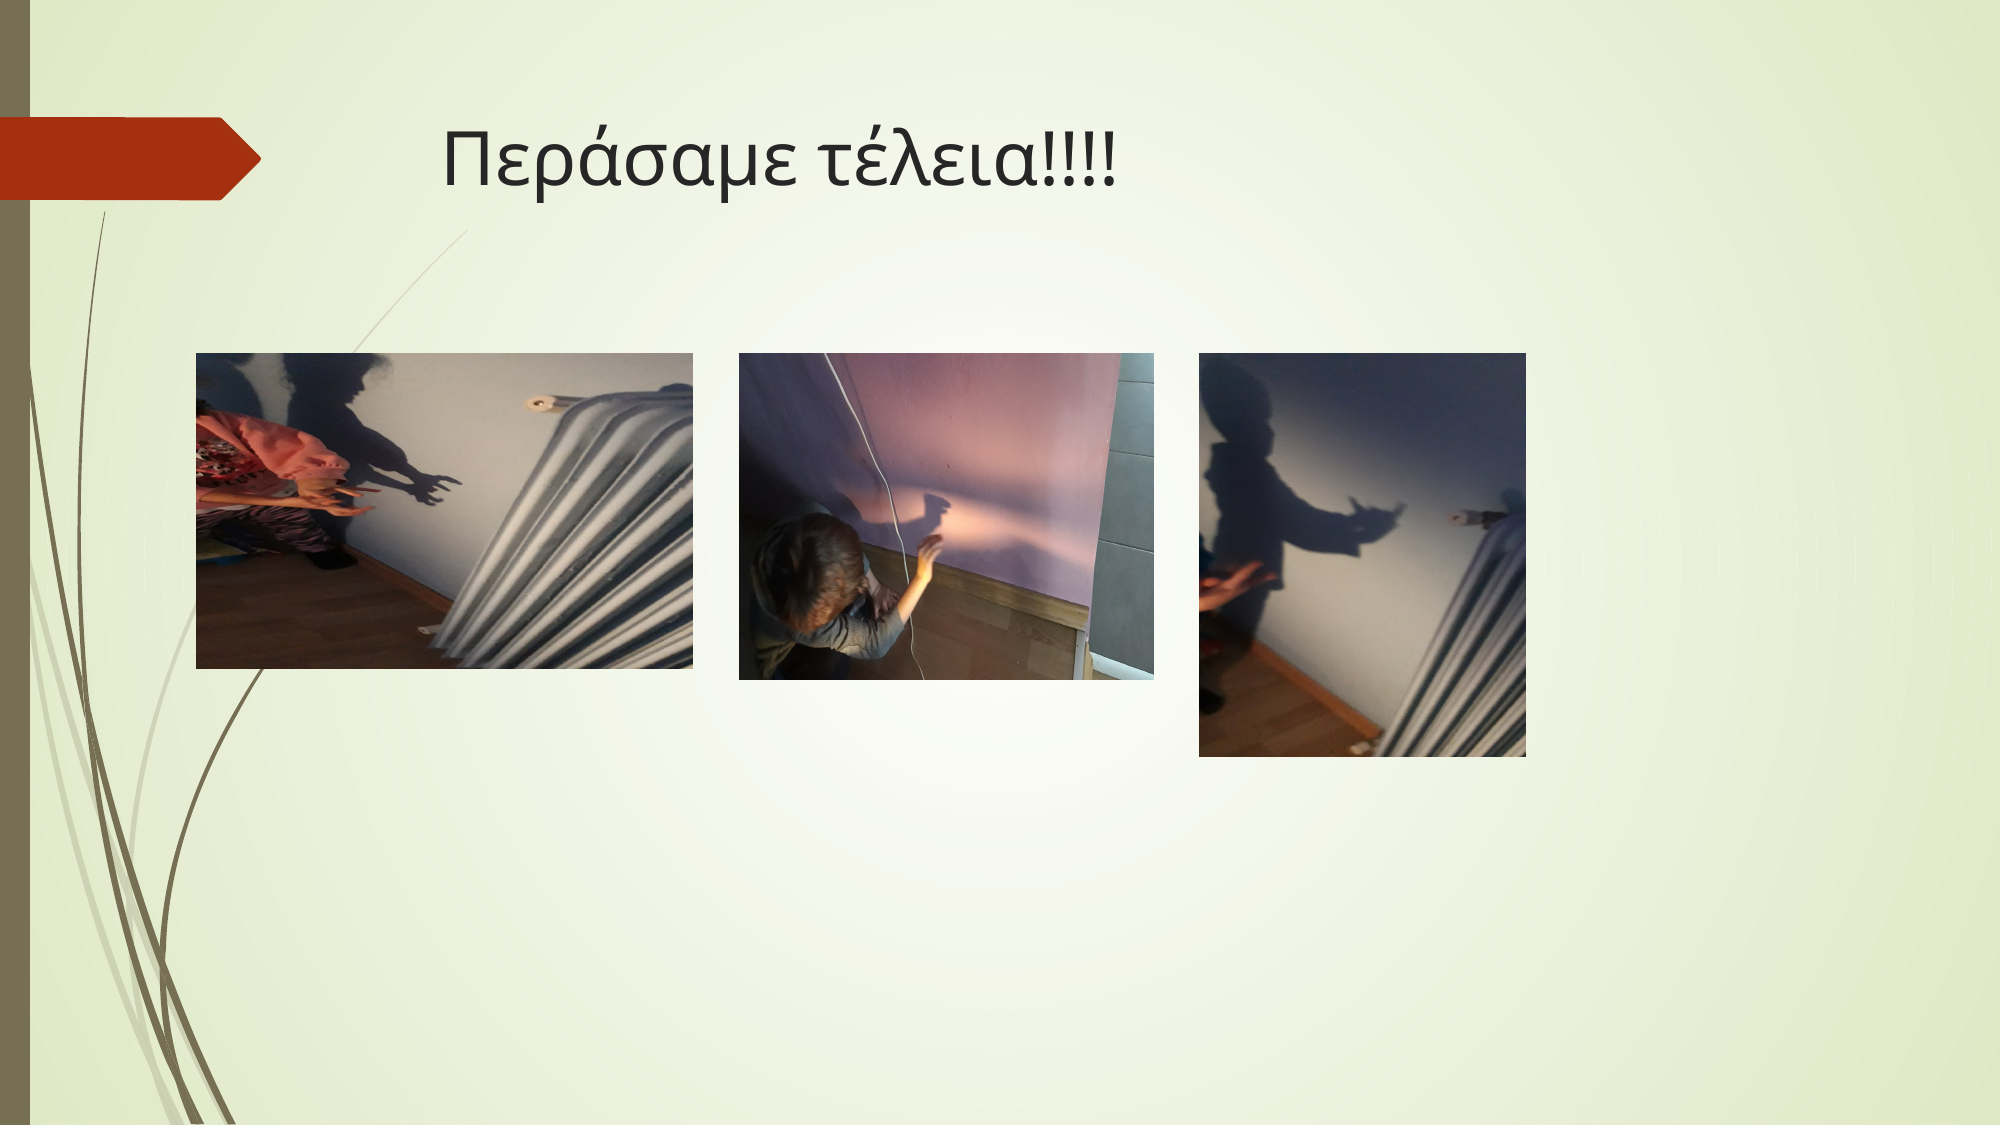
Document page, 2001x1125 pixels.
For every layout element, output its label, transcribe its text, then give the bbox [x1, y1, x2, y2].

title Περάσαμε τέλεια!!!! [425, 102, 1888, 313]
picture [1199, 353, 1526, 757]
picture [196, 353, 693, 669]
picture [739, 353, 1154, 680]
